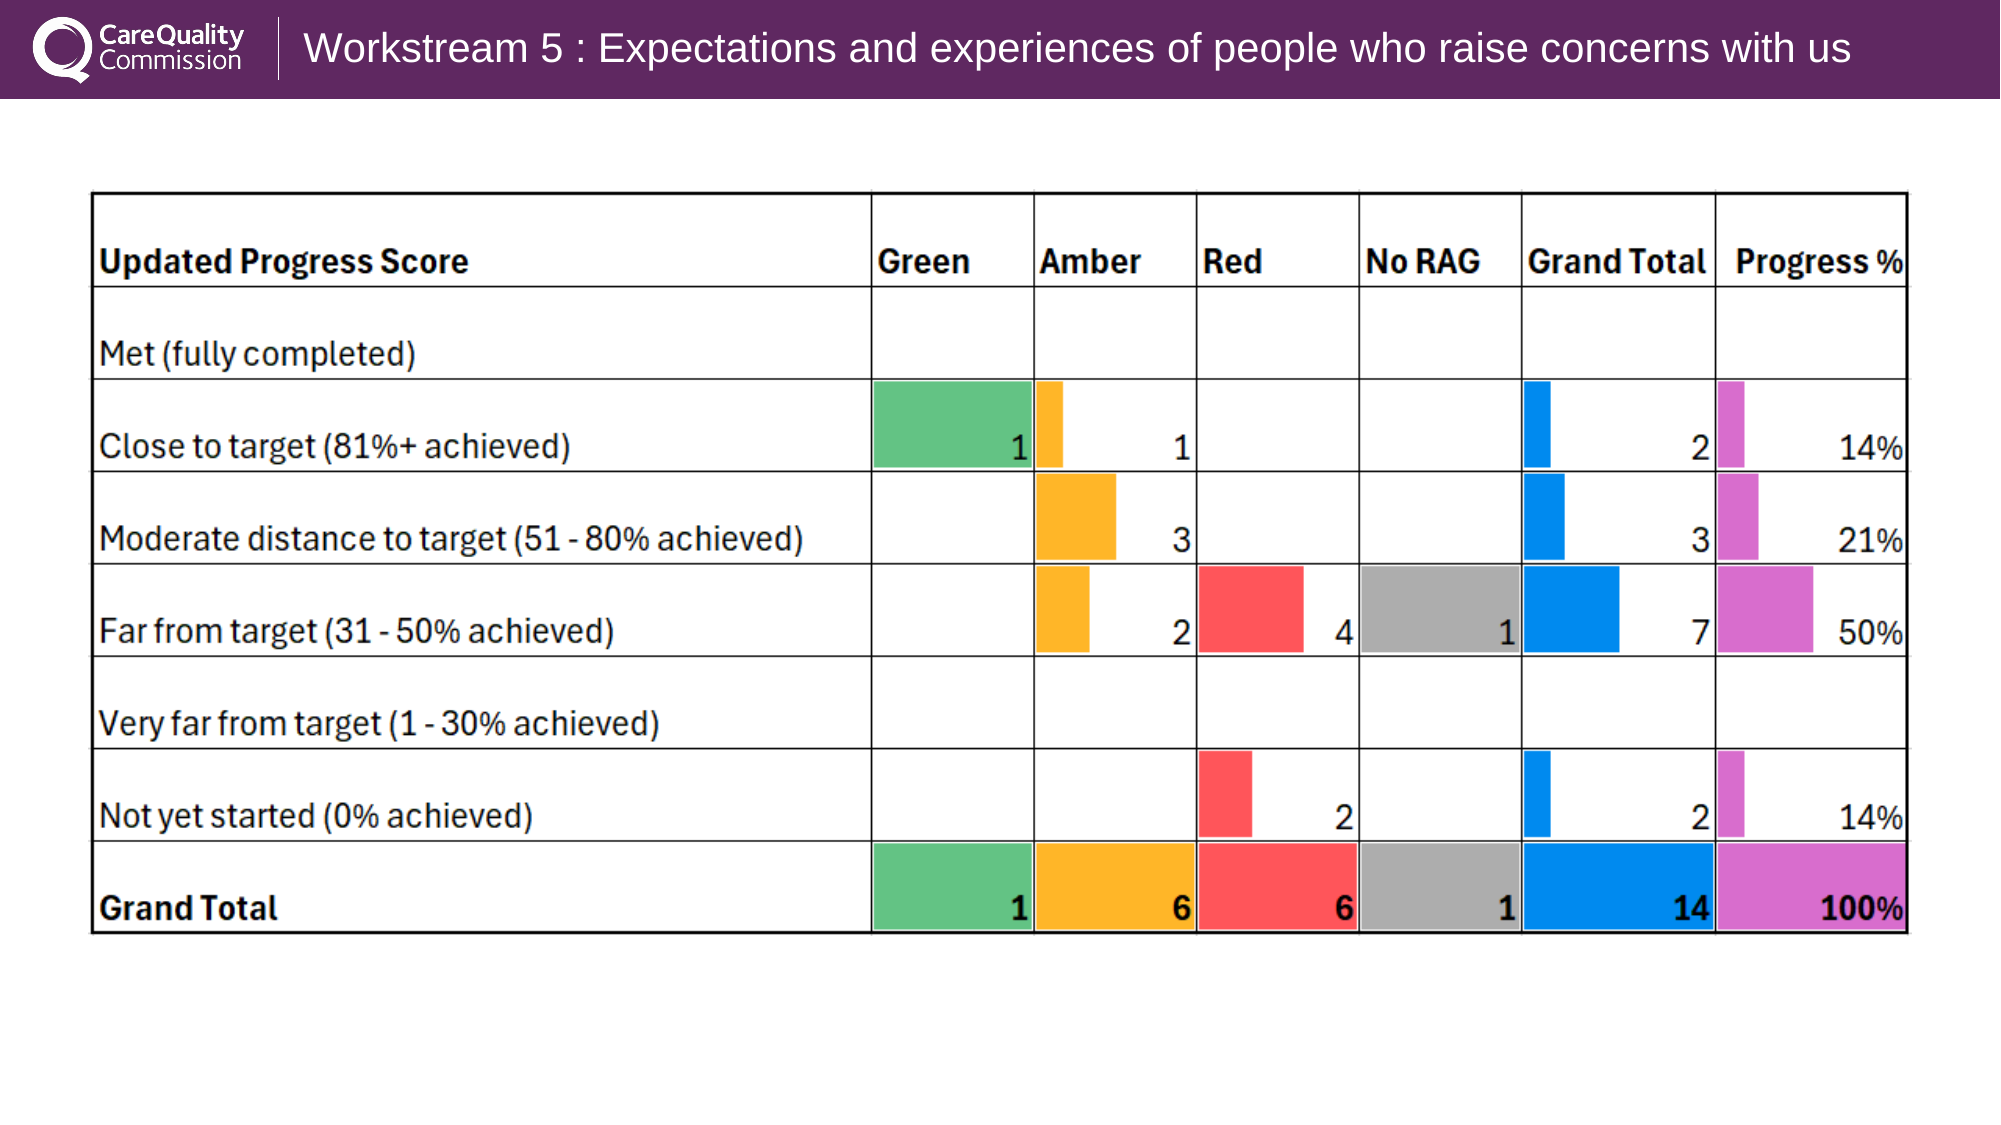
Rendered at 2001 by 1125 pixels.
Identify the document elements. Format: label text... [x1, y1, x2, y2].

text_box Workstream 5 : Expectations and experiences of people who raise concerns with us [288, 13, 1878, 80]
picture [32, 16, 245, 84]
text_box [0, 0, 2000, 99]
picture [88, 189, 1912, 936]
